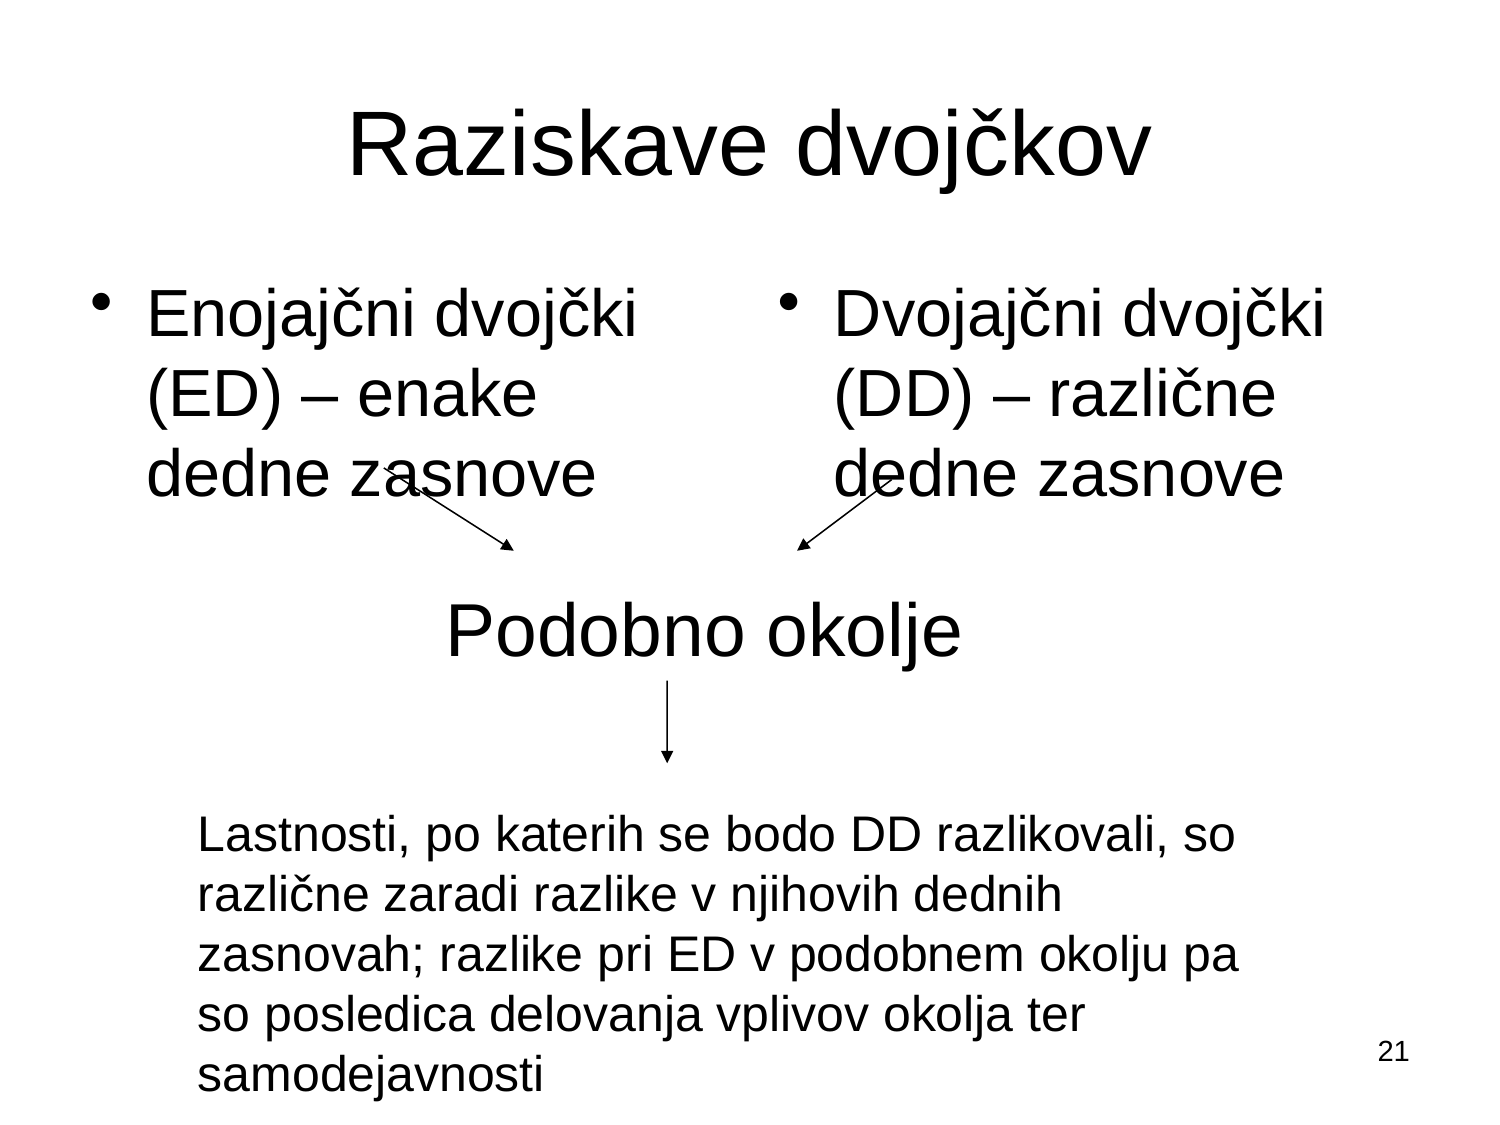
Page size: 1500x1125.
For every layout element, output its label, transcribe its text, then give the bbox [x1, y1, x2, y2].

text_box Podobno okolje [430, 574, 978, 679]
slide_number <number> [1294, 1024, 1425, 1103]
text_box Lastnosti, po katerih se bodo DD razlikovali, so različne zaradi razlike v njihovih dednih zasnovah; razlike pri ED v podobnem okolju pa so posledica delovanja vplivov okolja ter samodejavnosti [183, 794, 1294, 1110]
list Dvojajčni dvojčki (DD) – različne dedne zasnove [762, 262, 1425, 539]
title Raziskave dvojčkov [75, 45, 1425, 233]
list Enojajčni dvojčki (ED) – enake dedne zasnove [75, 262, 738, 539]
